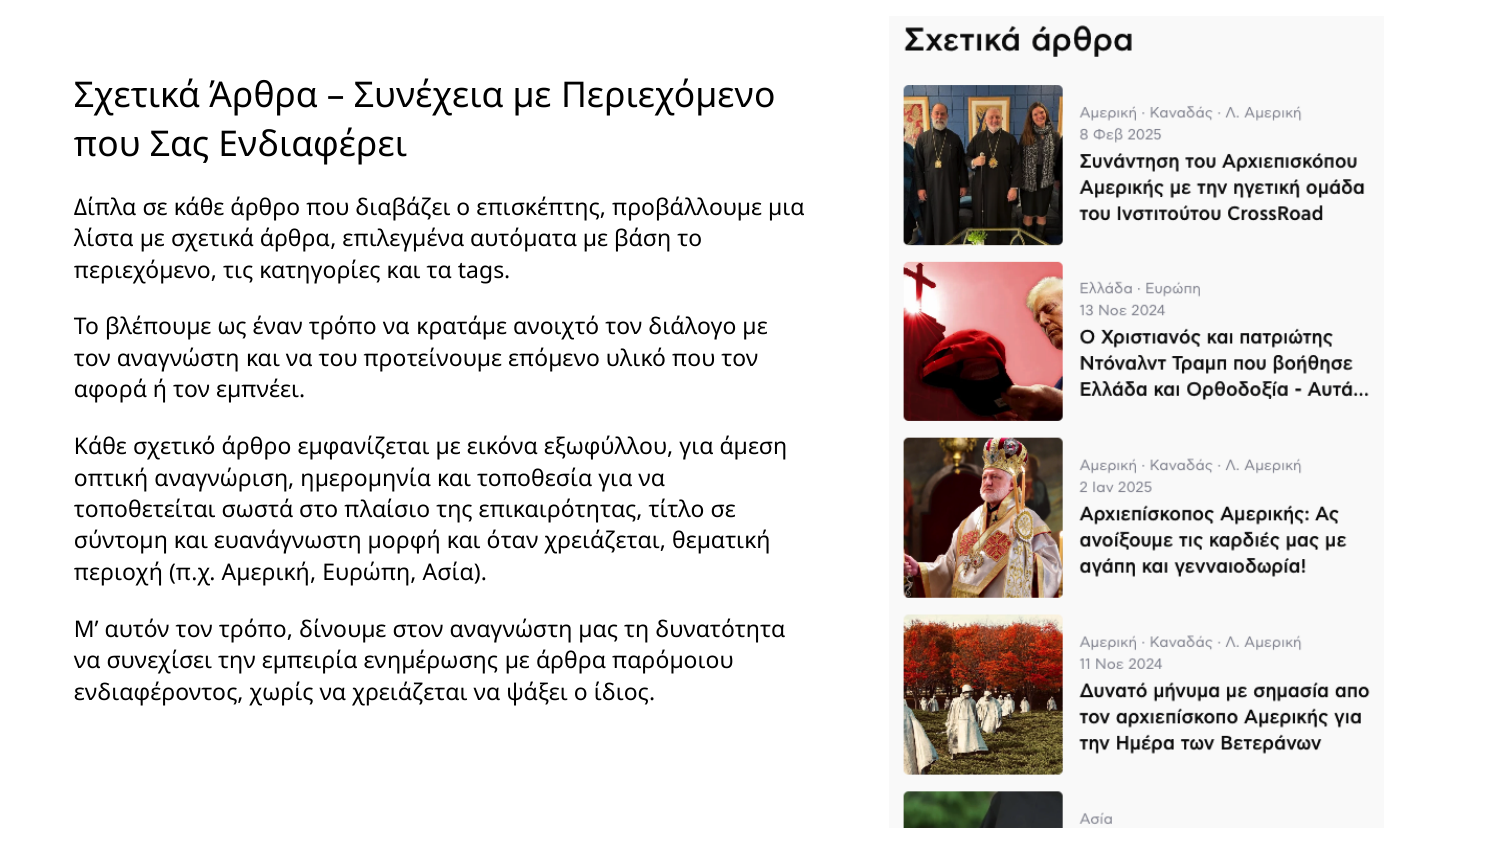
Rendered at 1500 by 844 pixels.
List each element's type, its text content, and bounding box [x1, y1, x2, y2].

text_box Σχετικά Άρθρα – Συνέχεια με Περιεχόμενο που Σας Ενδιαφέρει Δίπλα σε κάθε άρθρο που διαβάζει ο επισκέπτης, προβάλλουμε μια λίστα με σχετικά άρθρα, επιλεγμένα αυτόματα με βάση το περιεχόμενο, τις κατηγορίες και τα tags. Το βλέπουμε ως έναν τρόπο να κρατάμε ανοιχτό τον διάλογο με τον αναγνώστη και να του προτείνουμε επόμενο υλικό που τον αφορά ή τον εμπνέει. Κάθε σχετικό άρθρο εμφανίζεται με εικόνα εξωφύλλου, για άμεση οπτική αναγνώριση, ημερομηνία και τοποθεσία για να τοποθετείται σωστά στο πλαίσιο της επικαιρότητας, τίτλο σε σύντομη και ευανάγνωστη μορφή και όταν χρειάζεται, θεματική περιοχή (π.χ. Αμερική, Ευρώπη, Ασία). Μ’ αυτόν τον τρόπο, δίνουμε στον αναγνώστη μας τη δυνατότητα να συνεχίσει την εμπειρία ενημέρωσης με άρθρα παρόμοιου ενδιαφέροντος, χωρίς να χρειάζεται να ψάξει ο ίδιος. [58, 50, 825, 720]
picture [889, 16, 1384, 828]
